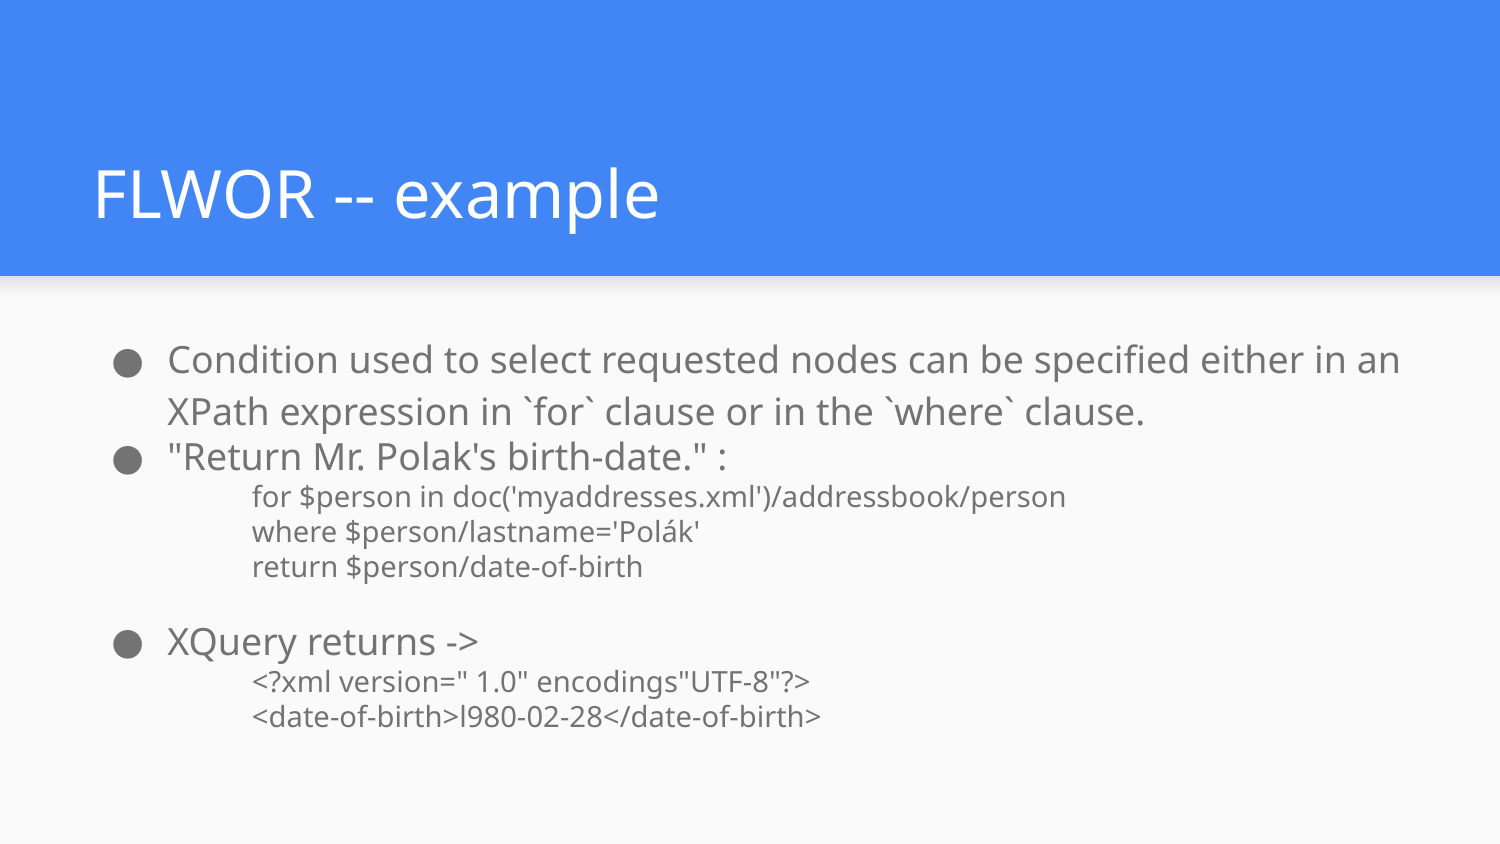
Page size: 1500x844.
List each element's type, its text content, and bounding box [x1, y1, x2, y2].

title FLWOR -- example [77, 121, 1427, 248]
list Condition used to select requested nodes can be specified either in an XPath expression in `for` clause or in the `where` clause. "Return Mr. Polak's birth-date." : for $person in doc('myaddresses.xml')/addressbook/person where $person/lastname='Polák' return $person/date-of-birth XQuery returns -> <?xml version=" 1.0" encodings"UTF-8"?> <date-of-birth>l980-02-28</date-of-birth> [77, 314, 1427, 760]
